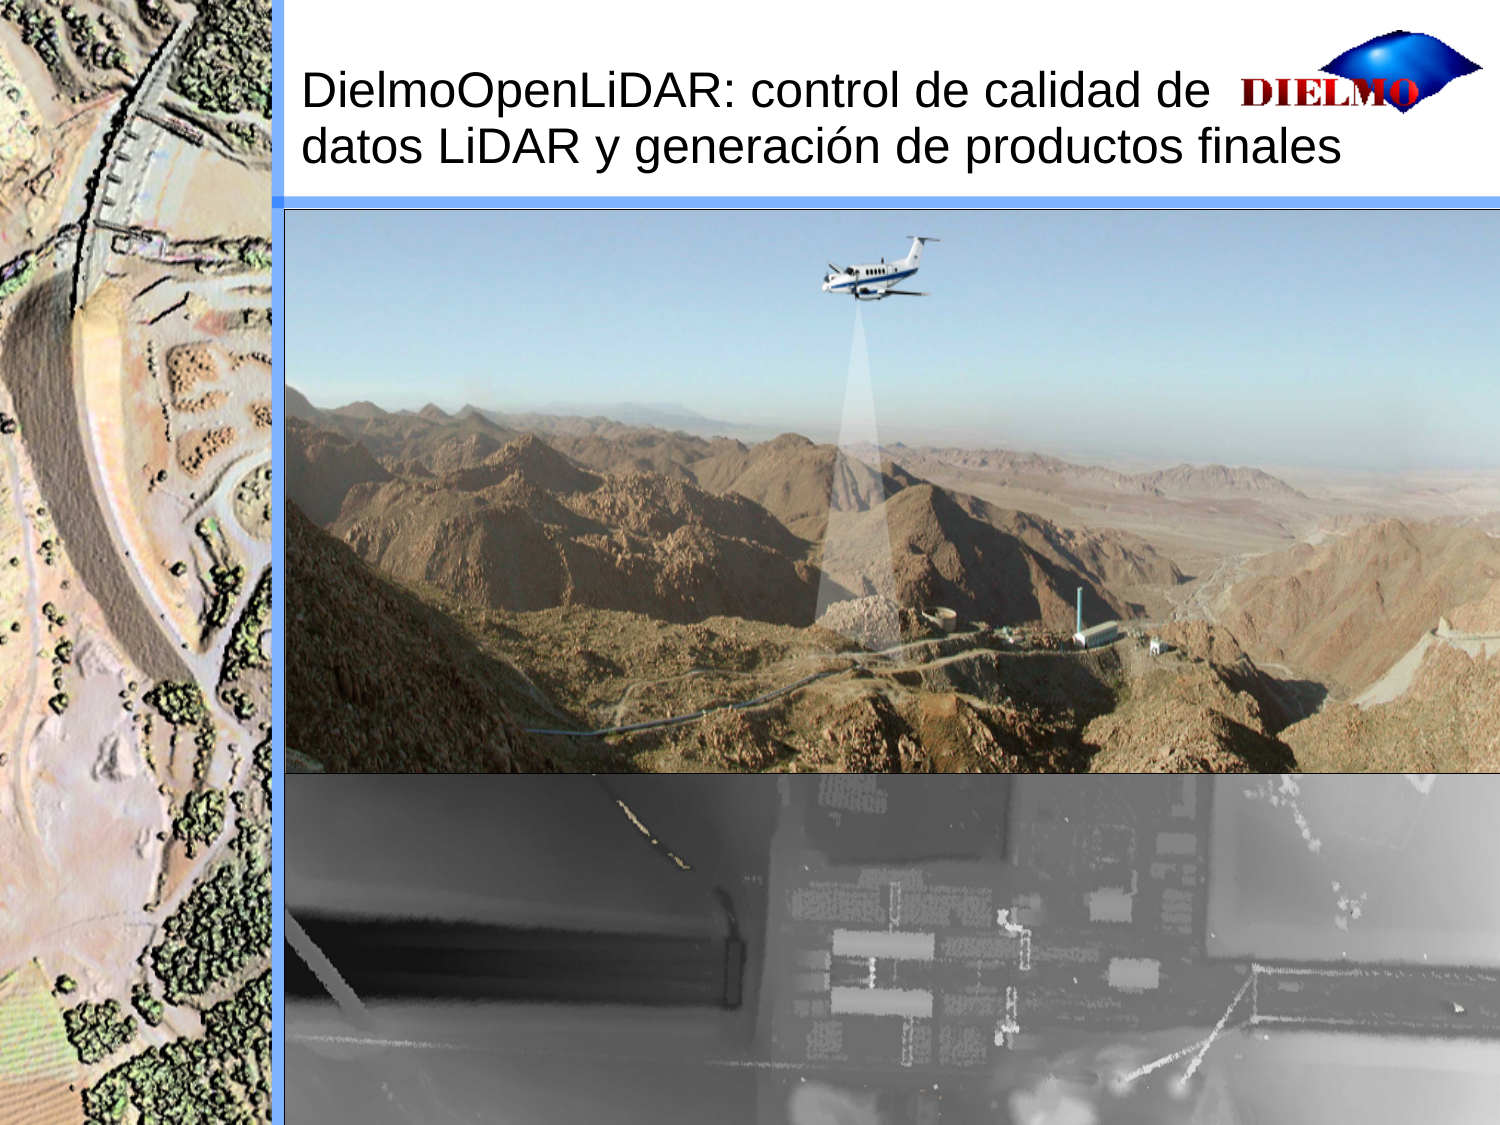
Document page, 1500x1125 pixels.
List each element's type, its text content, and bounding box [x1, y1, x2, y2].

title DielmoOpenLiDAR: control de calidad de datos LiDAR y generación de productos finales [301, 57, 1495, 179]
picture [285, 774, 1500, 1125]
picture [1241, 30, 1483, 57]
picture [285, 210, 1500, 773]
picture [0, 0, 271, 1125]
